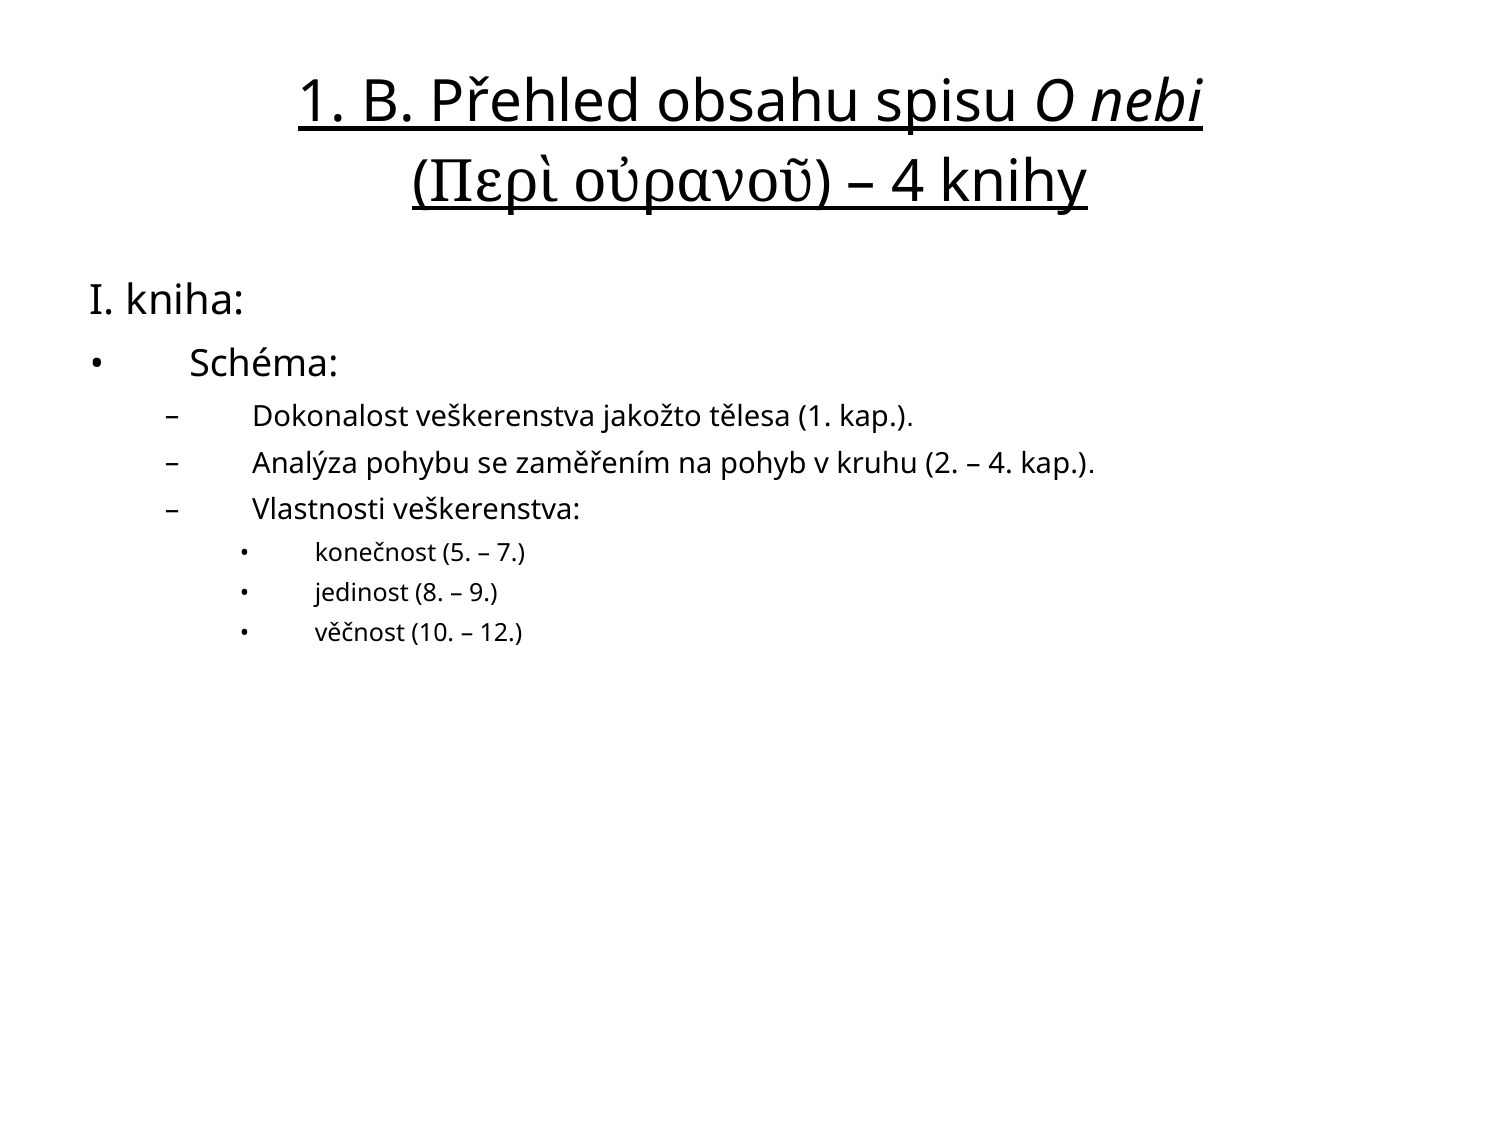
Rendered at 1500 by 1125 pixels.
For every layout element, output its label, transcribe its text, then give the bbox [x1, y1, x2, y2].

title 1. B. Přehled obsahu spisu O nebi (Περὶ οὐρανοῦ) – 4 knihy [75, 45, 1426, 233]
list I. kniha: Schéma: Dokonalost veškerenstva jakožto tělesa (1. kap.). Analýza pohybu se zaměřením na pohyb v kruhu (2. – 4. kap.). Vlastnosti veškerenstva: konečnost (5. – 7.) jedinost (8. – 9.) věčnost (10. – 12.) [75, 262, 1426, 1006]
